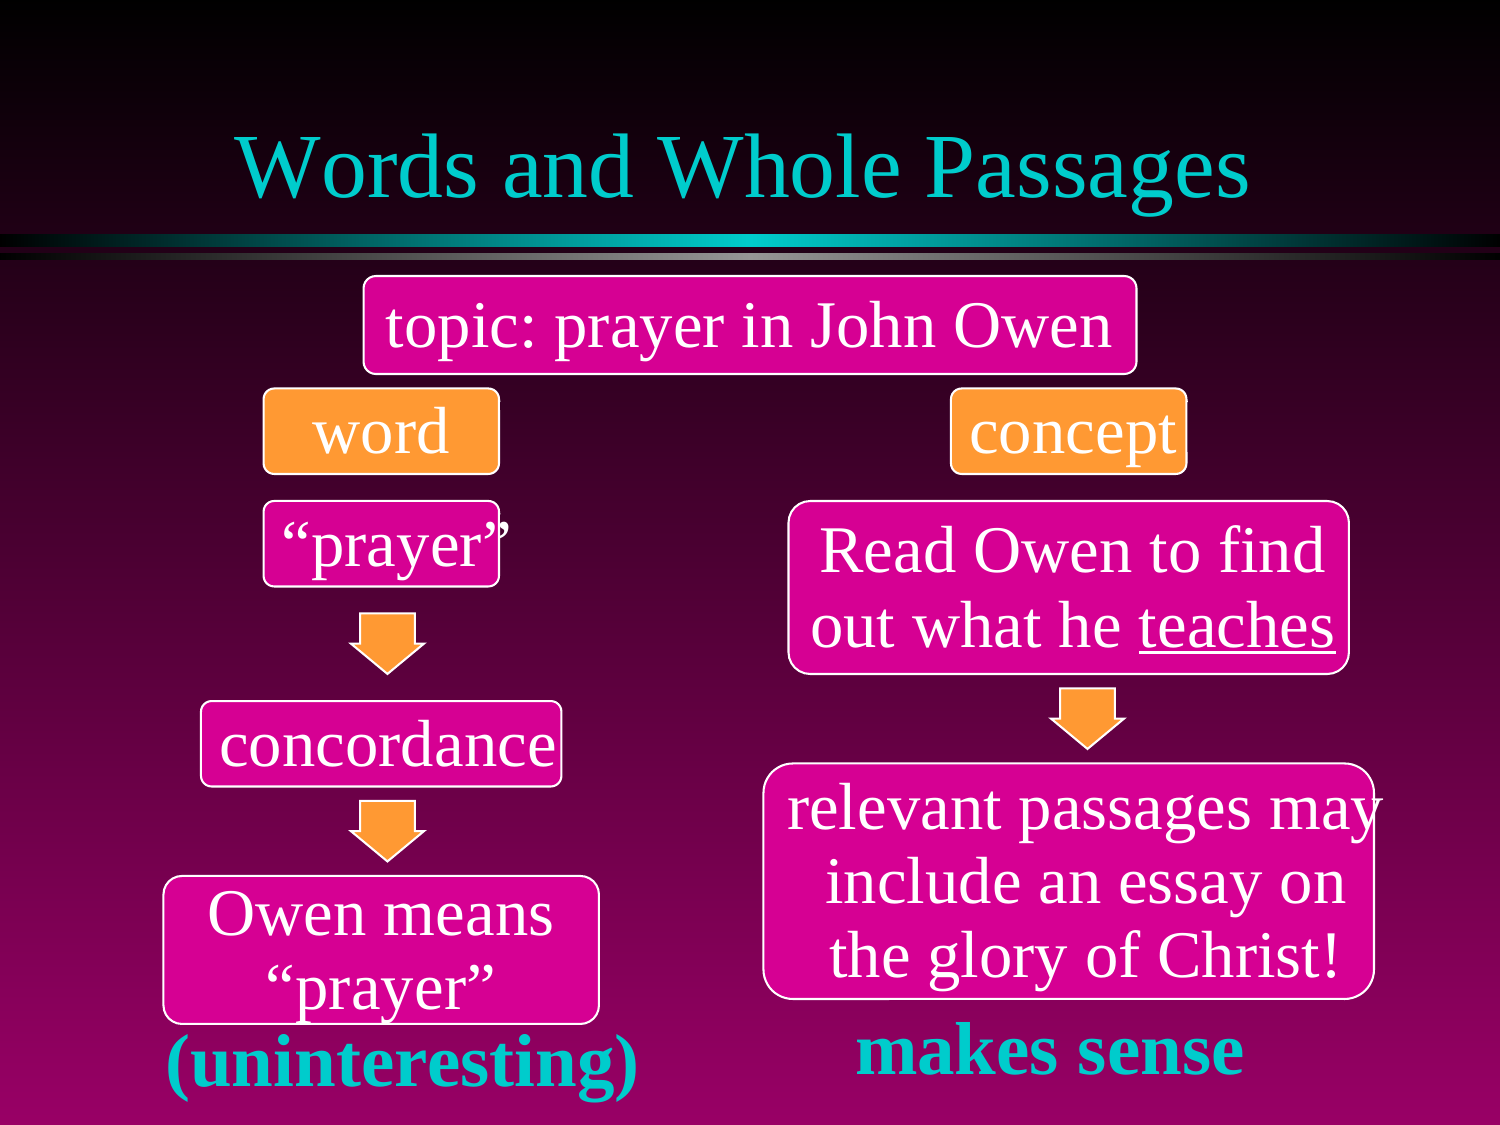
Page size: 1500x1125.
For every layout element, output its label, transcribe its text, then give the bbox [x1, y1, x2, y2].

text_box Owen means “prayer” [305, 981, 320, 1007]
text_box (uninteresting) [150, 1012, 676, 1111]
text_box “prayer” [263, 500, 500, 587]
title Words and Whole Passages [99, 37, 1388, 225]
text_box relevant passages may include an essay on the glory of Christ! [763, 763, 1374, 999]
text_box [350, 800, 424, 862]
text_box concordance [200, 701, 562, 787]
text_box word [263, 388, 500, 474]
text_box makes sense [839, 999, 1440, 1099]
text_box Read Owen to find out what he teaches [788, 501, 1349, 674]
text_box topic: prayer in John Owen [363, 276, 1137, 374]
text_box [350, 613, 424, 674]
text_box concept [950, 388, 1187, 474]
text_box Owen means “prayer” [163, 875, 599, 1012]
text_box [1051, 688, 1124, 749]
